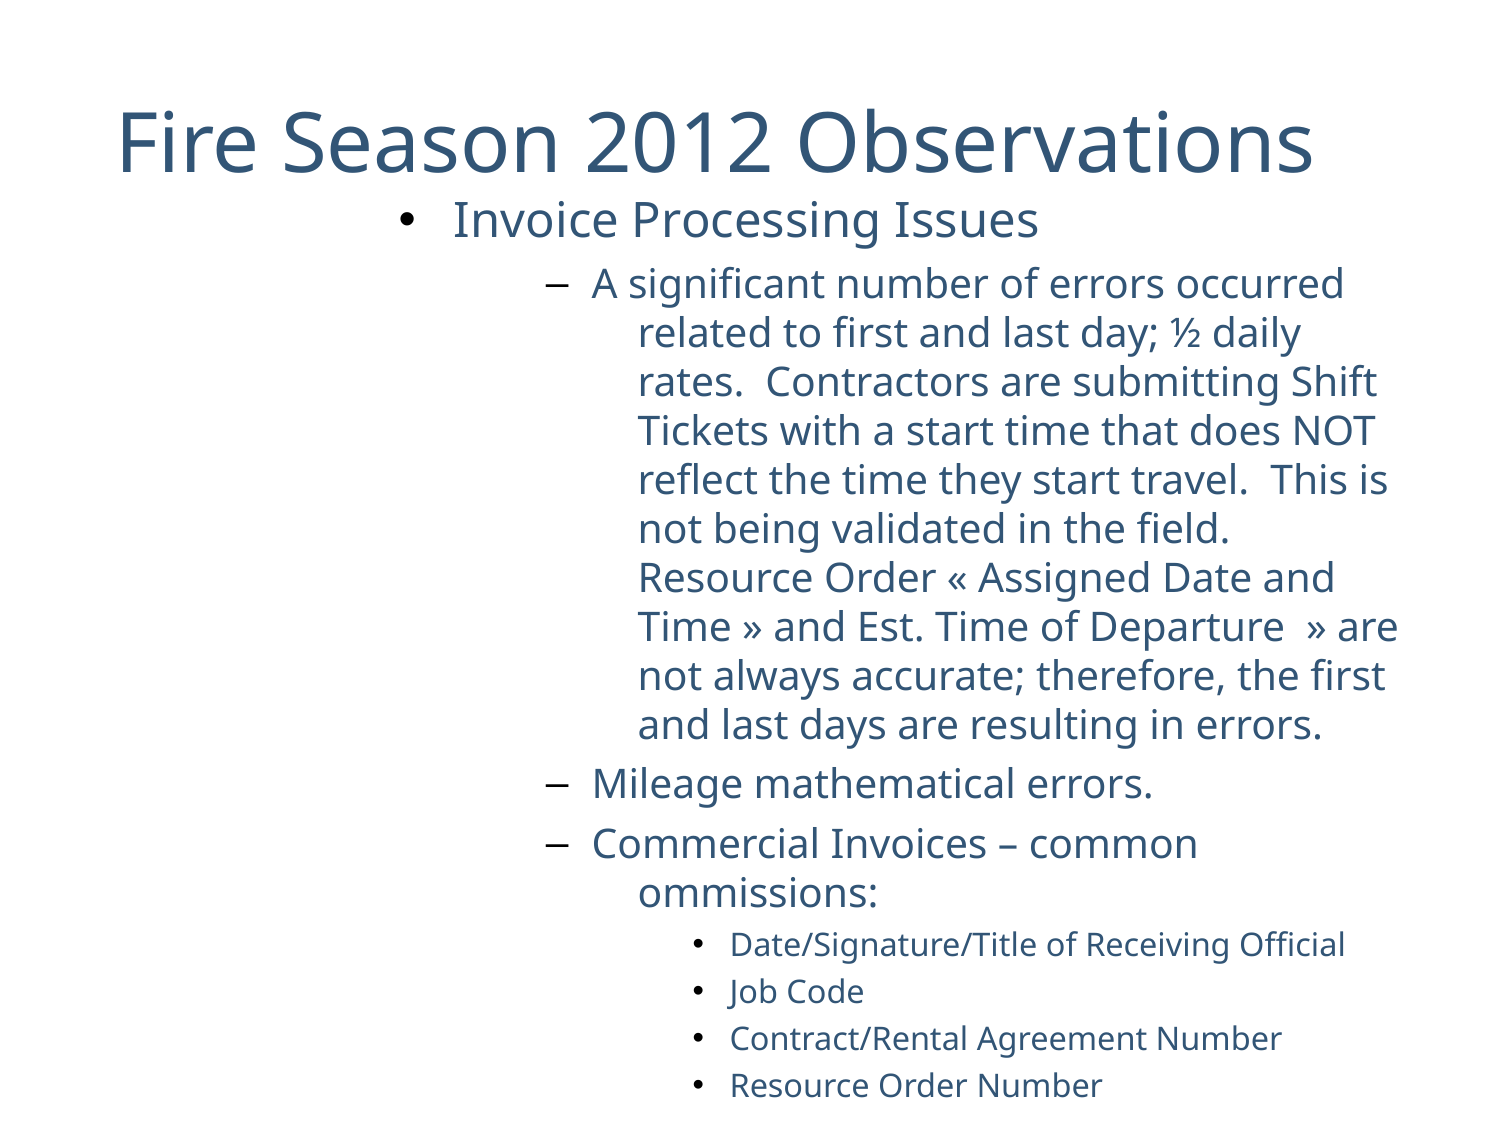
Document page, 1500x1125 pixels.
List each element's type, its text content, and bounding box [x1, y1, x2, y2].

list Invoice Processing Issues A significant number of errors occurred related to first and last day; ½ daily rates. Contractors are submitting Shift Tickets with a start time that does NOT reflect the time they start travel. This is not being validated in the field. Resource Order « Assigned Date and Time » and Est. Time of Departure » are not always accurate; therefore, the first and last days are resulting in errors. Mileage mathematical errors. Commercial Invoices – common ommissions: Date/Signature/Title of Receiving Official Job Code Contract/Rental Agreement Number Resource Order Number [383, 181, 1423, 1125]
title Fire Season 2012 Observations [100, 45, 1426, 233]
